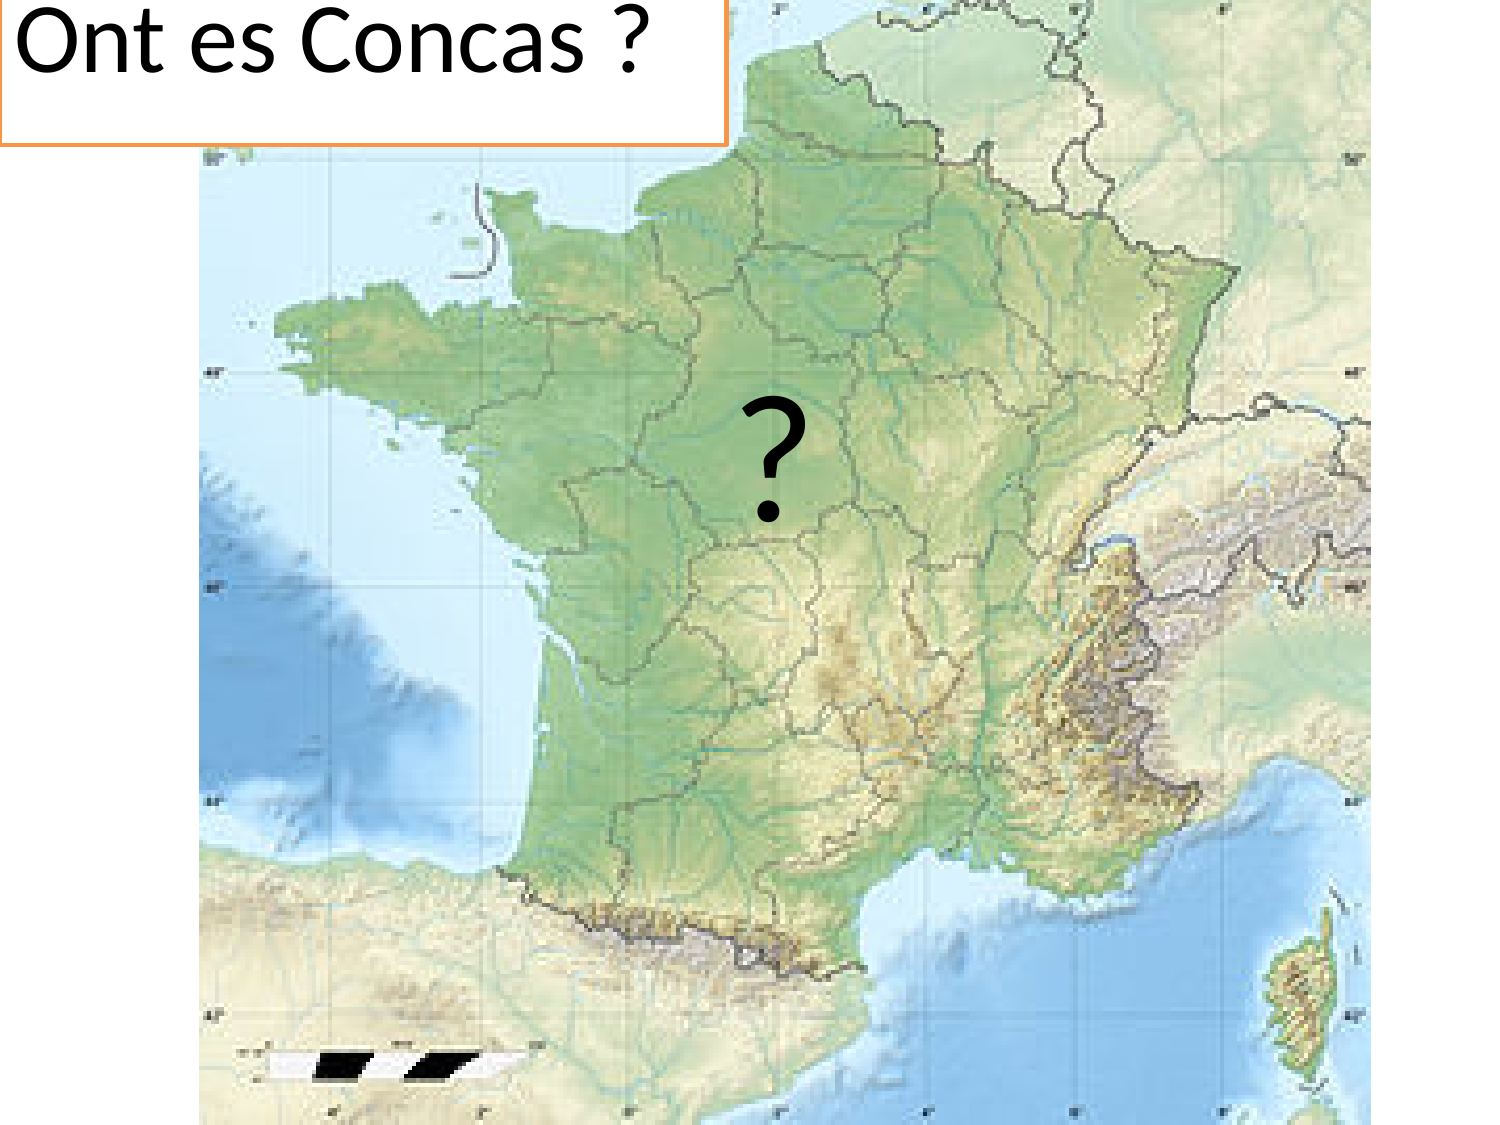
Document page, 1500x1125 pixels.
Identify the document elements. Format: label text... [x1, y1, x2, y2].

text_box Ont es Concas ? [0, 0, 727, 145]
picture [199, 0, 1371, 1125]
text_box ? [717, 376, 934, 650]
